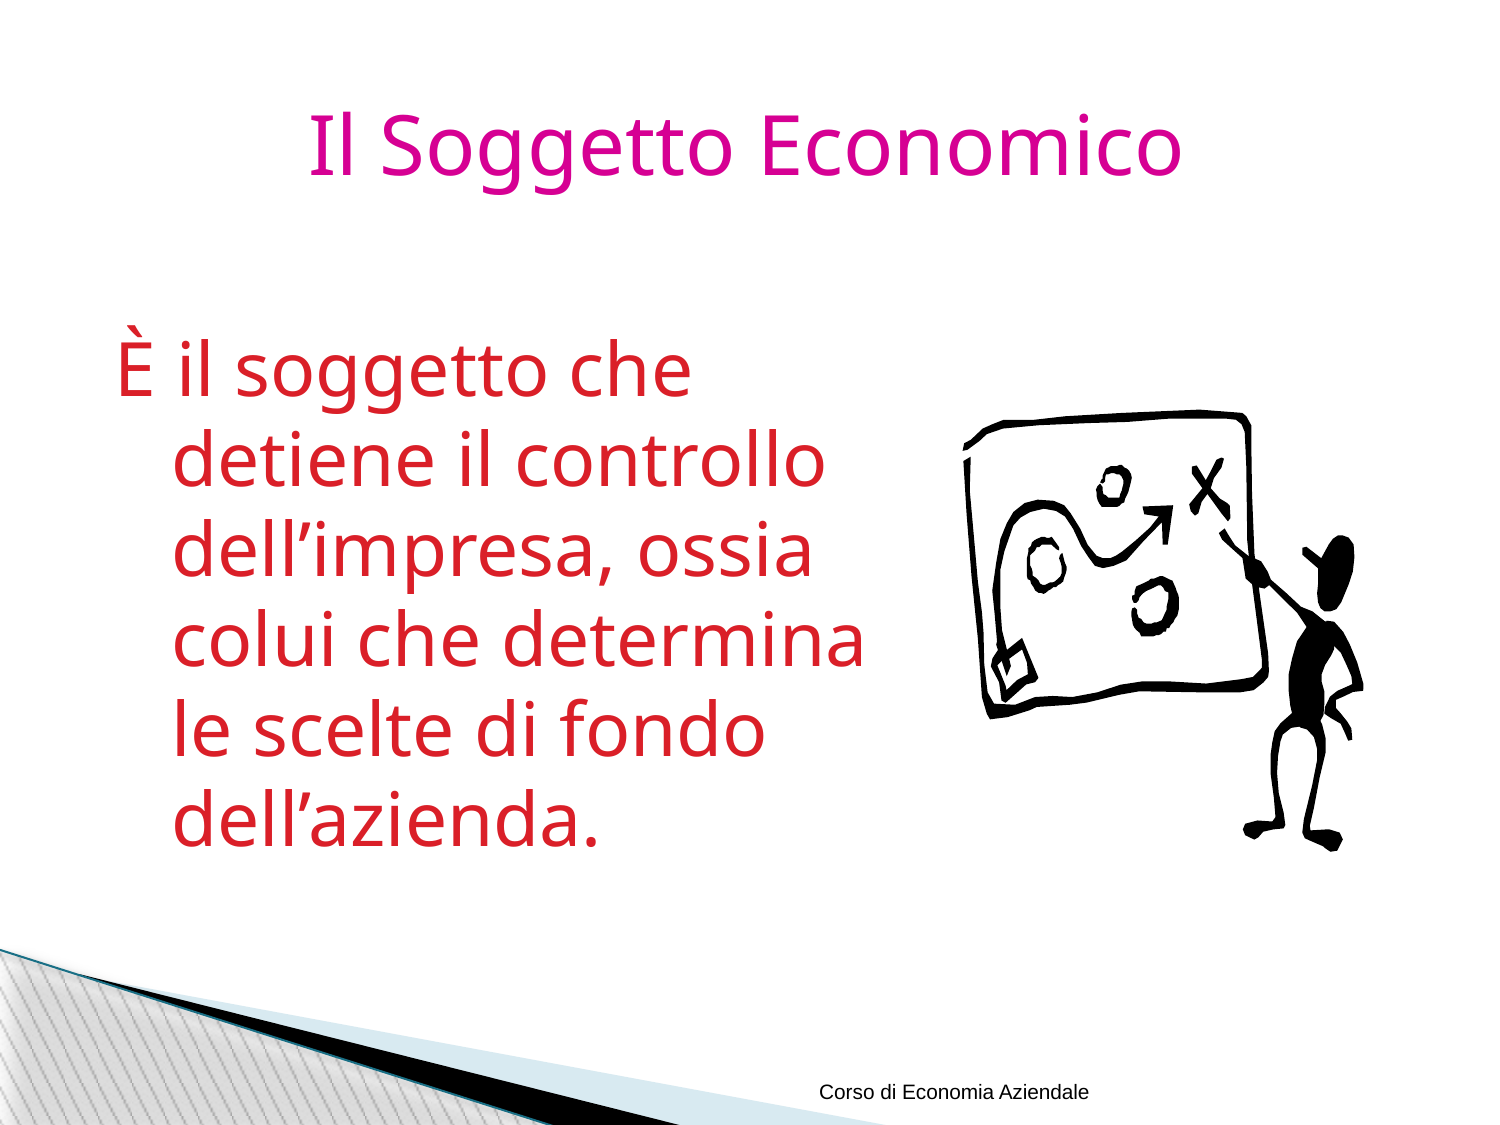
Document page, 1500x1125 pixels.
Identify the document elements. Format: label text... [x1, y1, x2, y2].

text_box Il Soggetto Economico [88, 54, 1406, 200]
text_box È il soggetto che detiene il controllo dell’impresa, ossia colui che determina le scelte di fondo dell’azienda. [100, 314, 939, 894]
picture [962, 408, 1364, 852]
footer Corso di Economia Aziendale [718, 1051, 1105, 1112]
